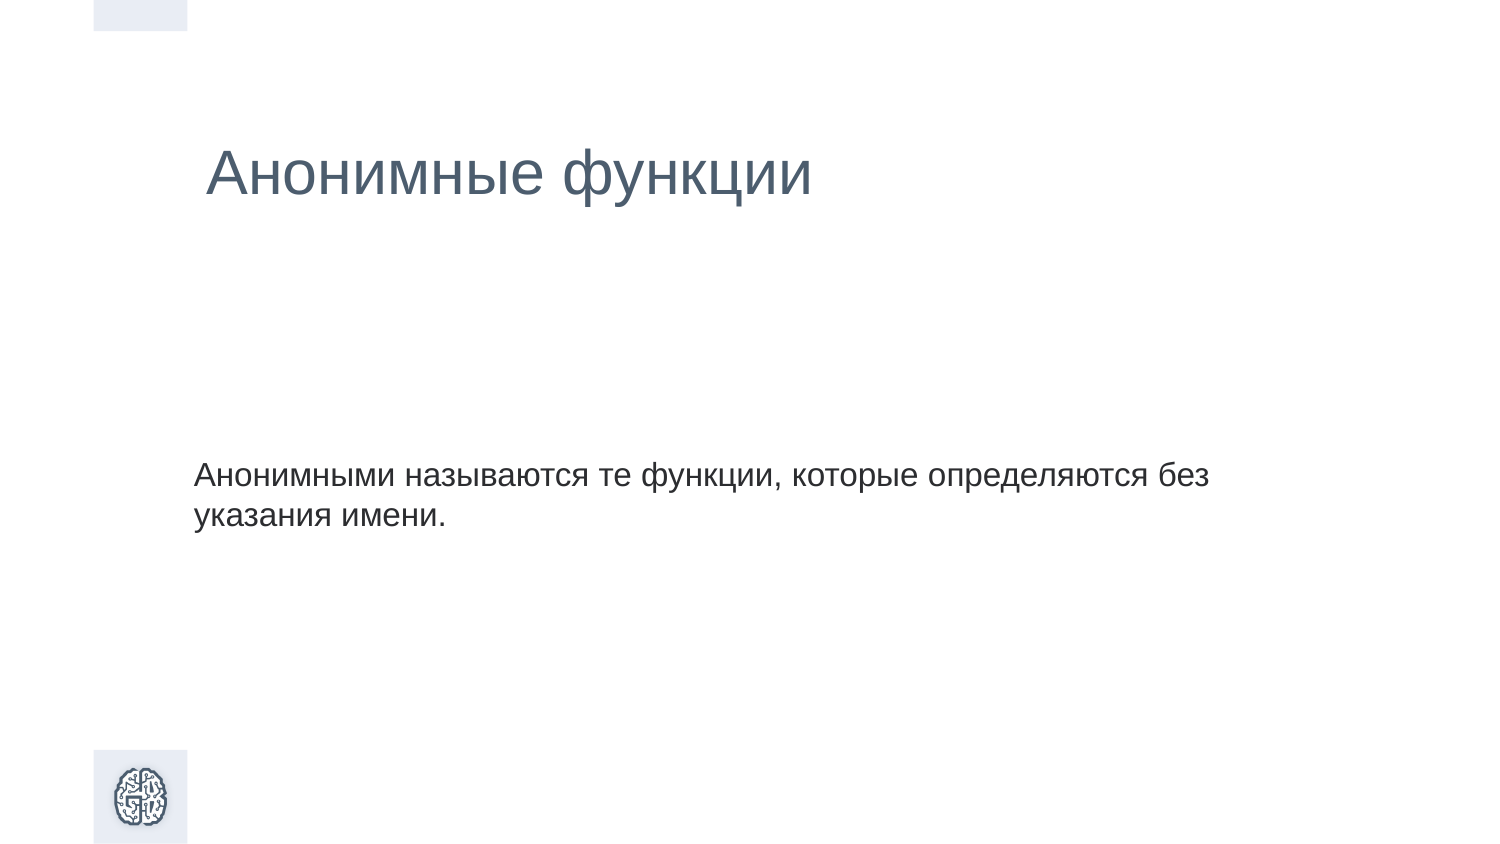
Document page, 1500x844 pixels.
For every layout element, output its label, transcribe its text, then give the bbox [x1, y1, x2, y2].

picture [106, 760, 175, 834]
title Анонимные функции [186, 94, 1311, 244]
text_box Анонимными называются те функции, которые определяются без указания имени. [186, 318, 1311, 668]
